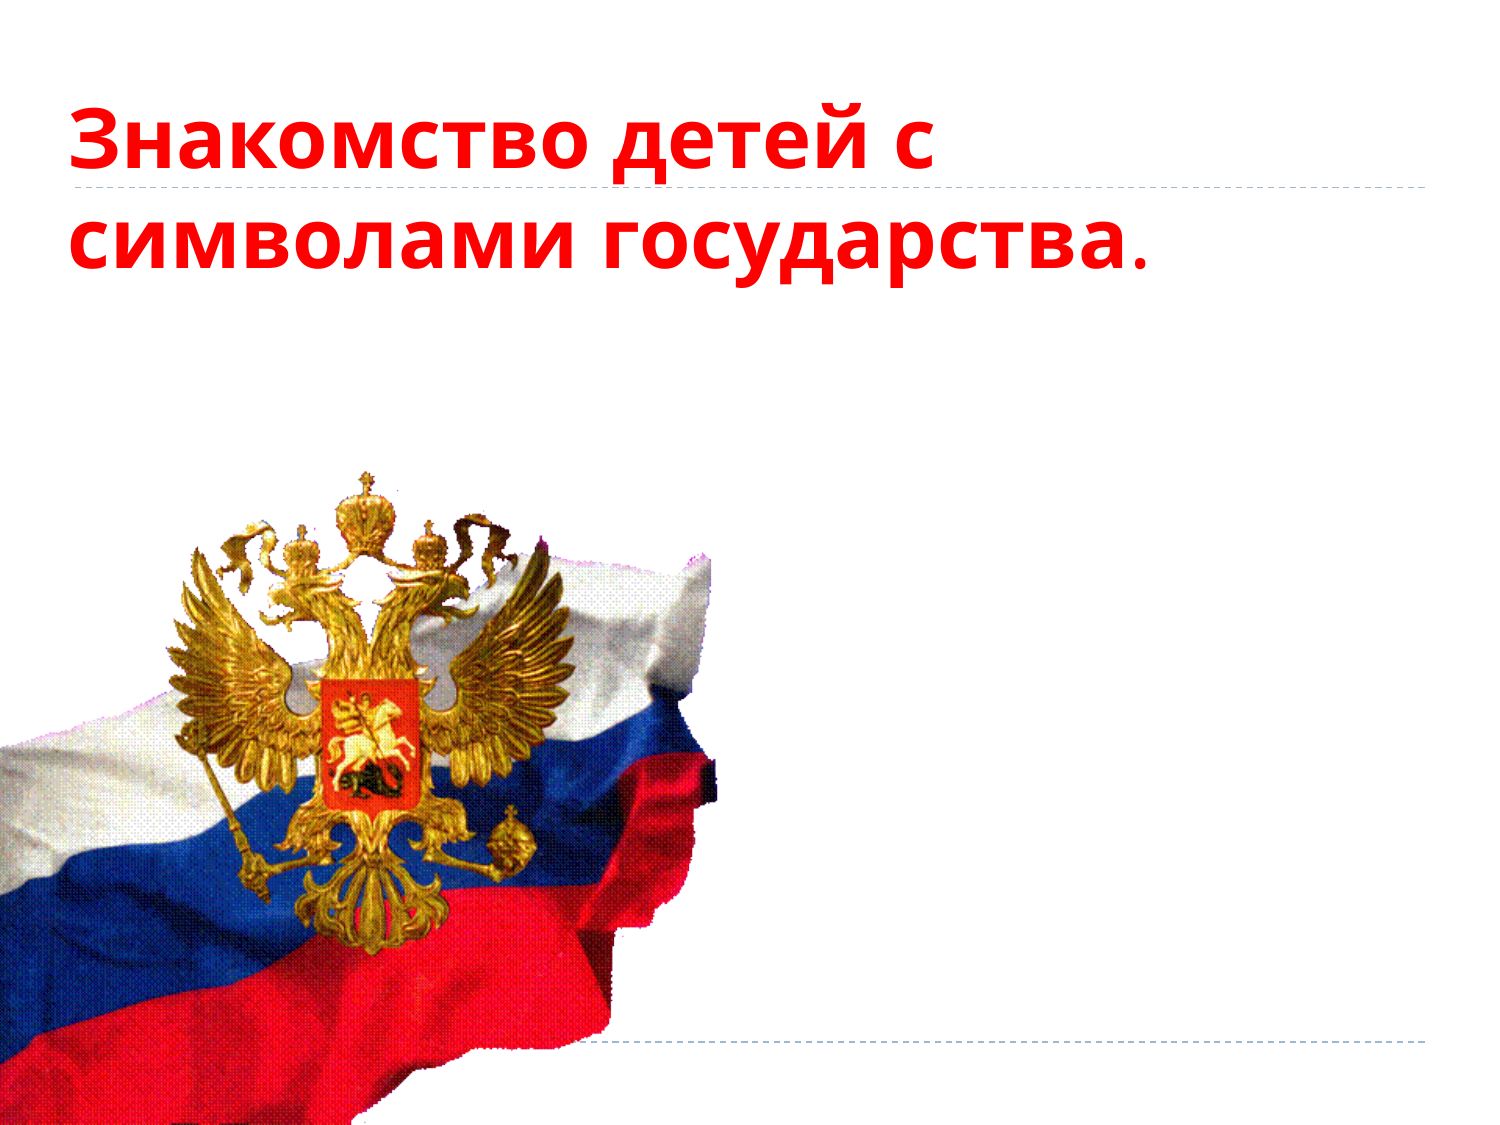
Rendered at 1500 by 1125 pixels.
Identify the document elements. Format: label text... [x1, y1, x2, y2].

picture [0, 462, 724, 1125]
text_box Знакомство детей с символами государства. [53, 78, 1436, 293]
